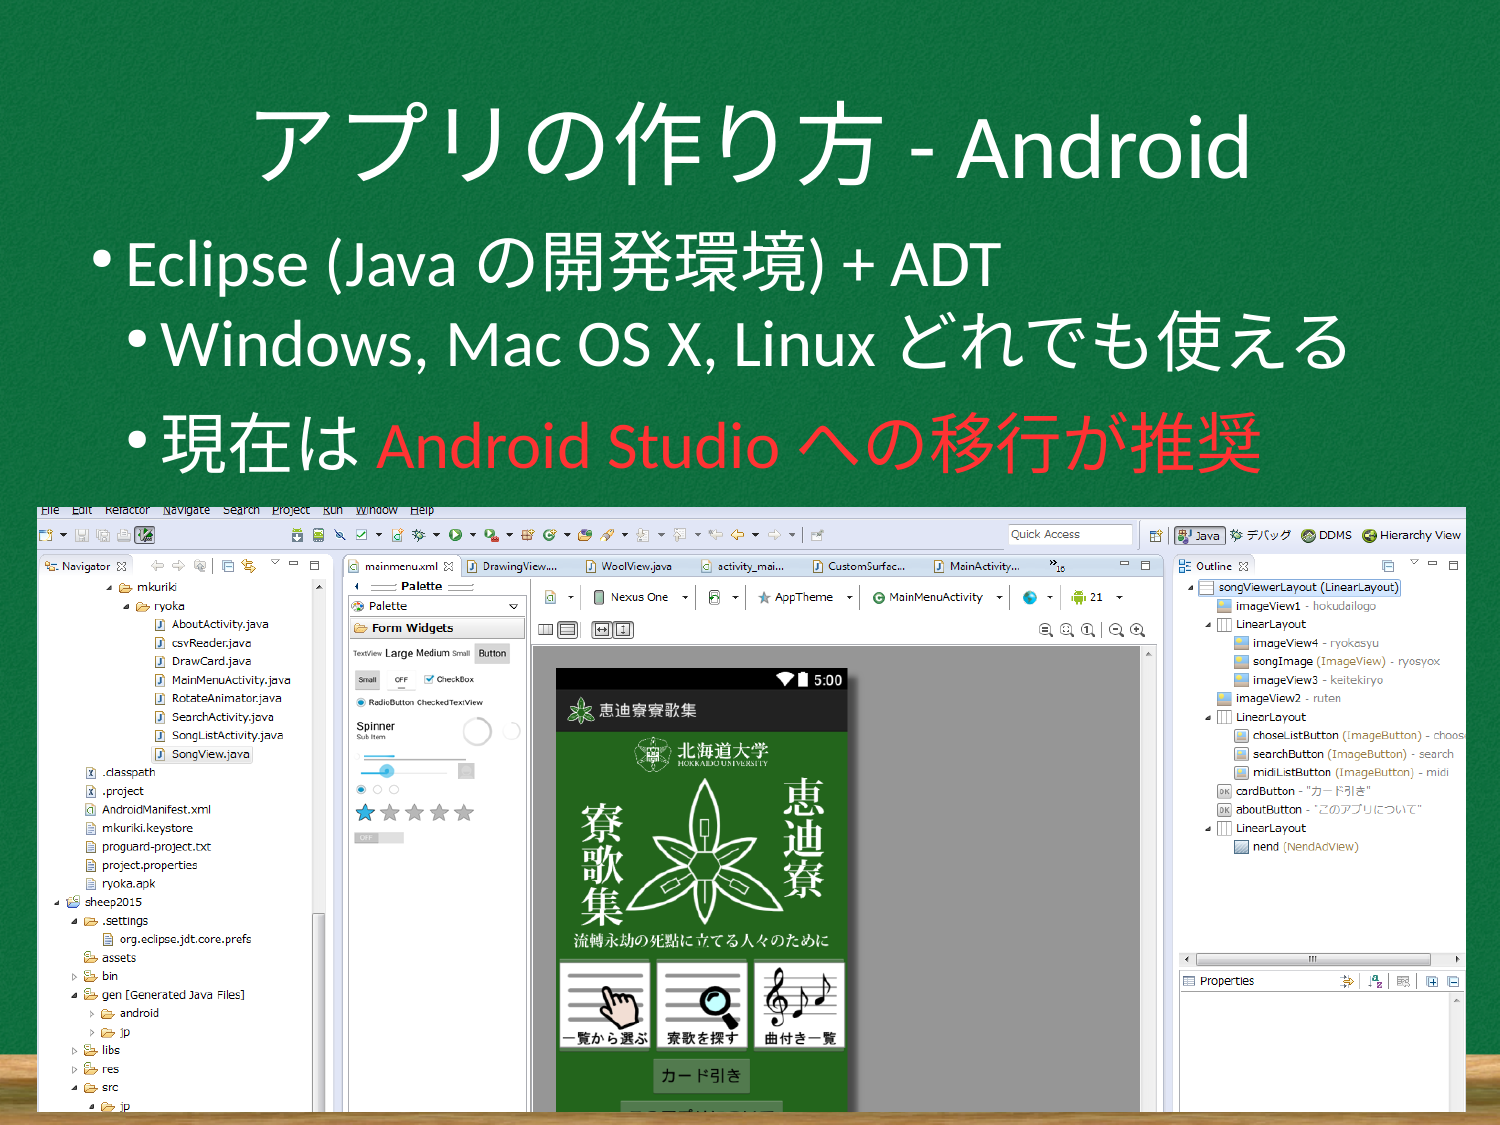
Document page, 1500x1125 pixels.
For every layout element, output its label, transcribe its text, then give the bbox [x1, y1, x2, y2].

picture [0, 0, 1500, 1125]
list Eclipse (Java の開発環境) + ADT Windows, Mac OS X, Linux どれでも使える 現在は Android Studio への移行が推奨 [75, 236, 1425, 507]
title アプリの作り方 - Android [75, 48, 1426, 236]
